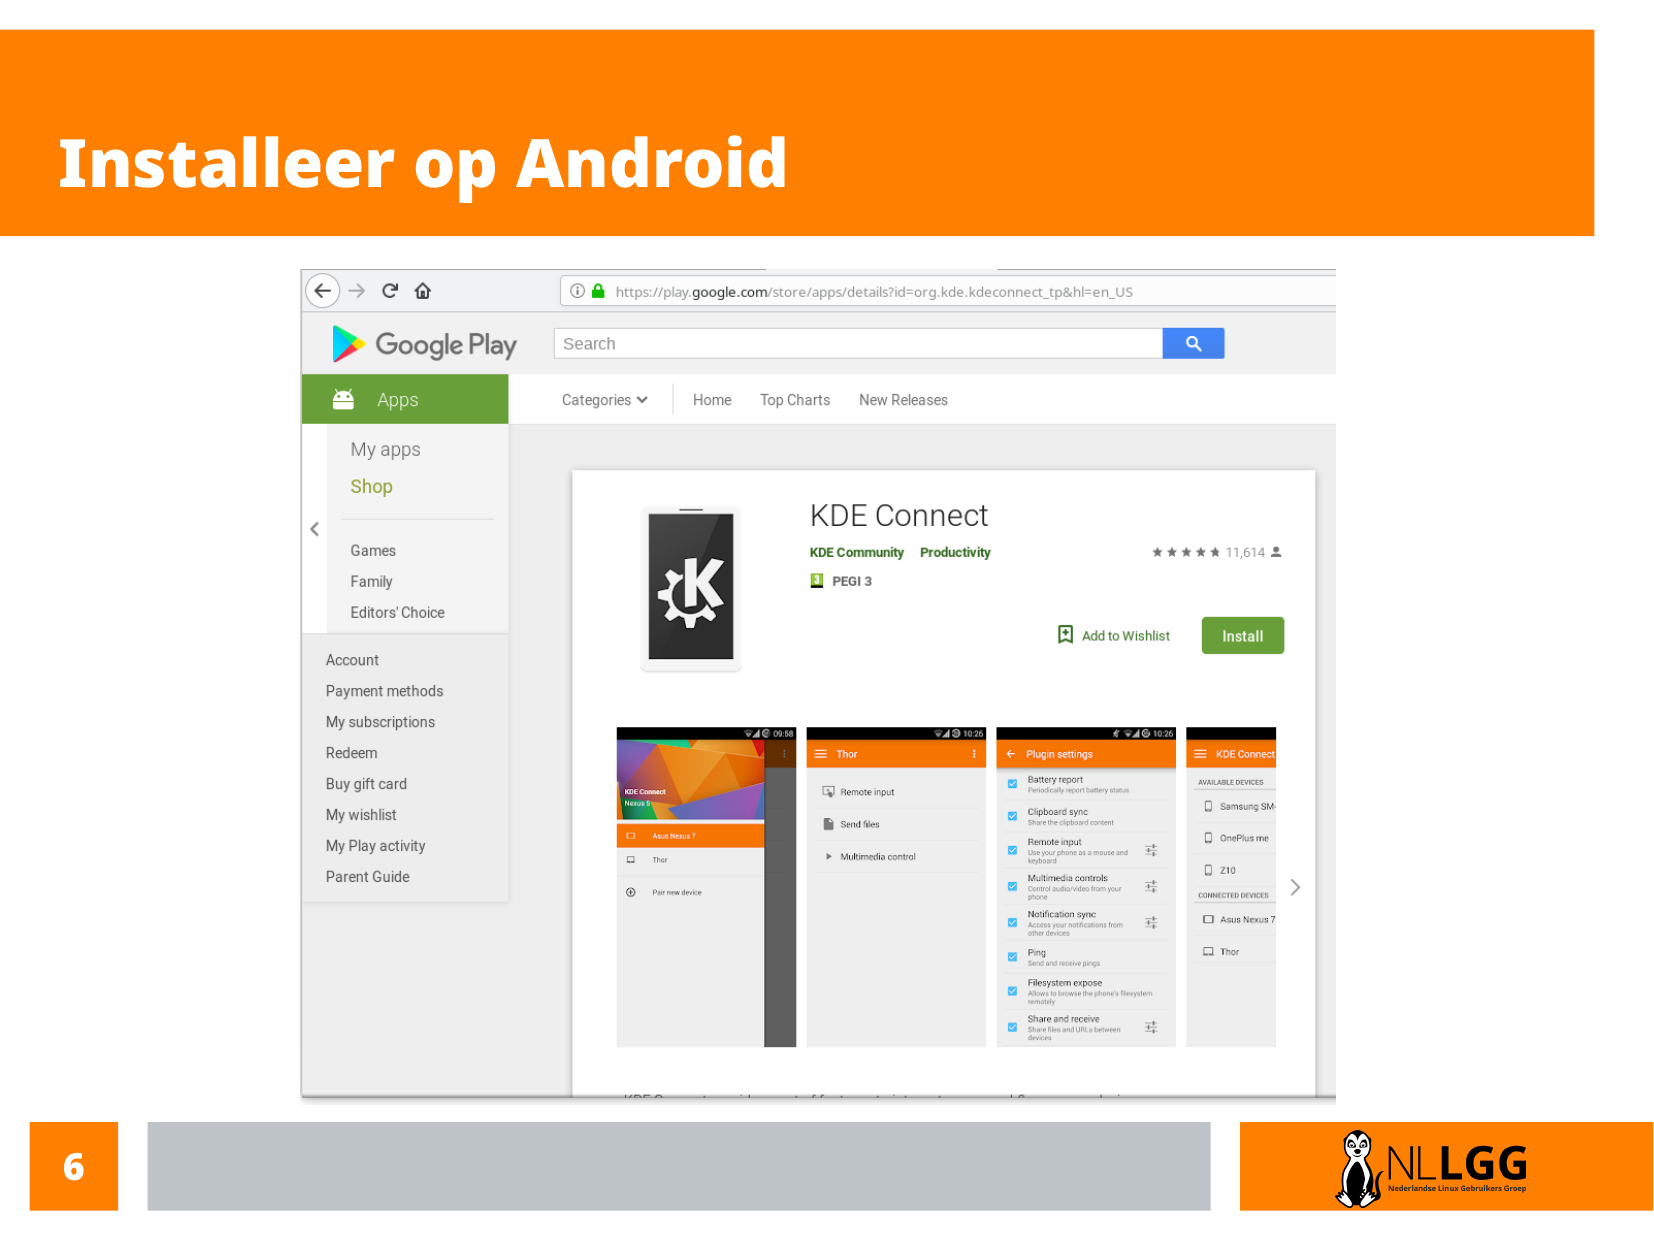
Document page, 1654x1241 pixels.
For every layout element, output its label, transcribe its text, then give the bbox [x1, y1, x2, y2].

picture [300, 269, 1336, 1105]
title Installeer op Android [59, 59, 1595, 207]
picture [1335, 1130, 1526, 1208]
